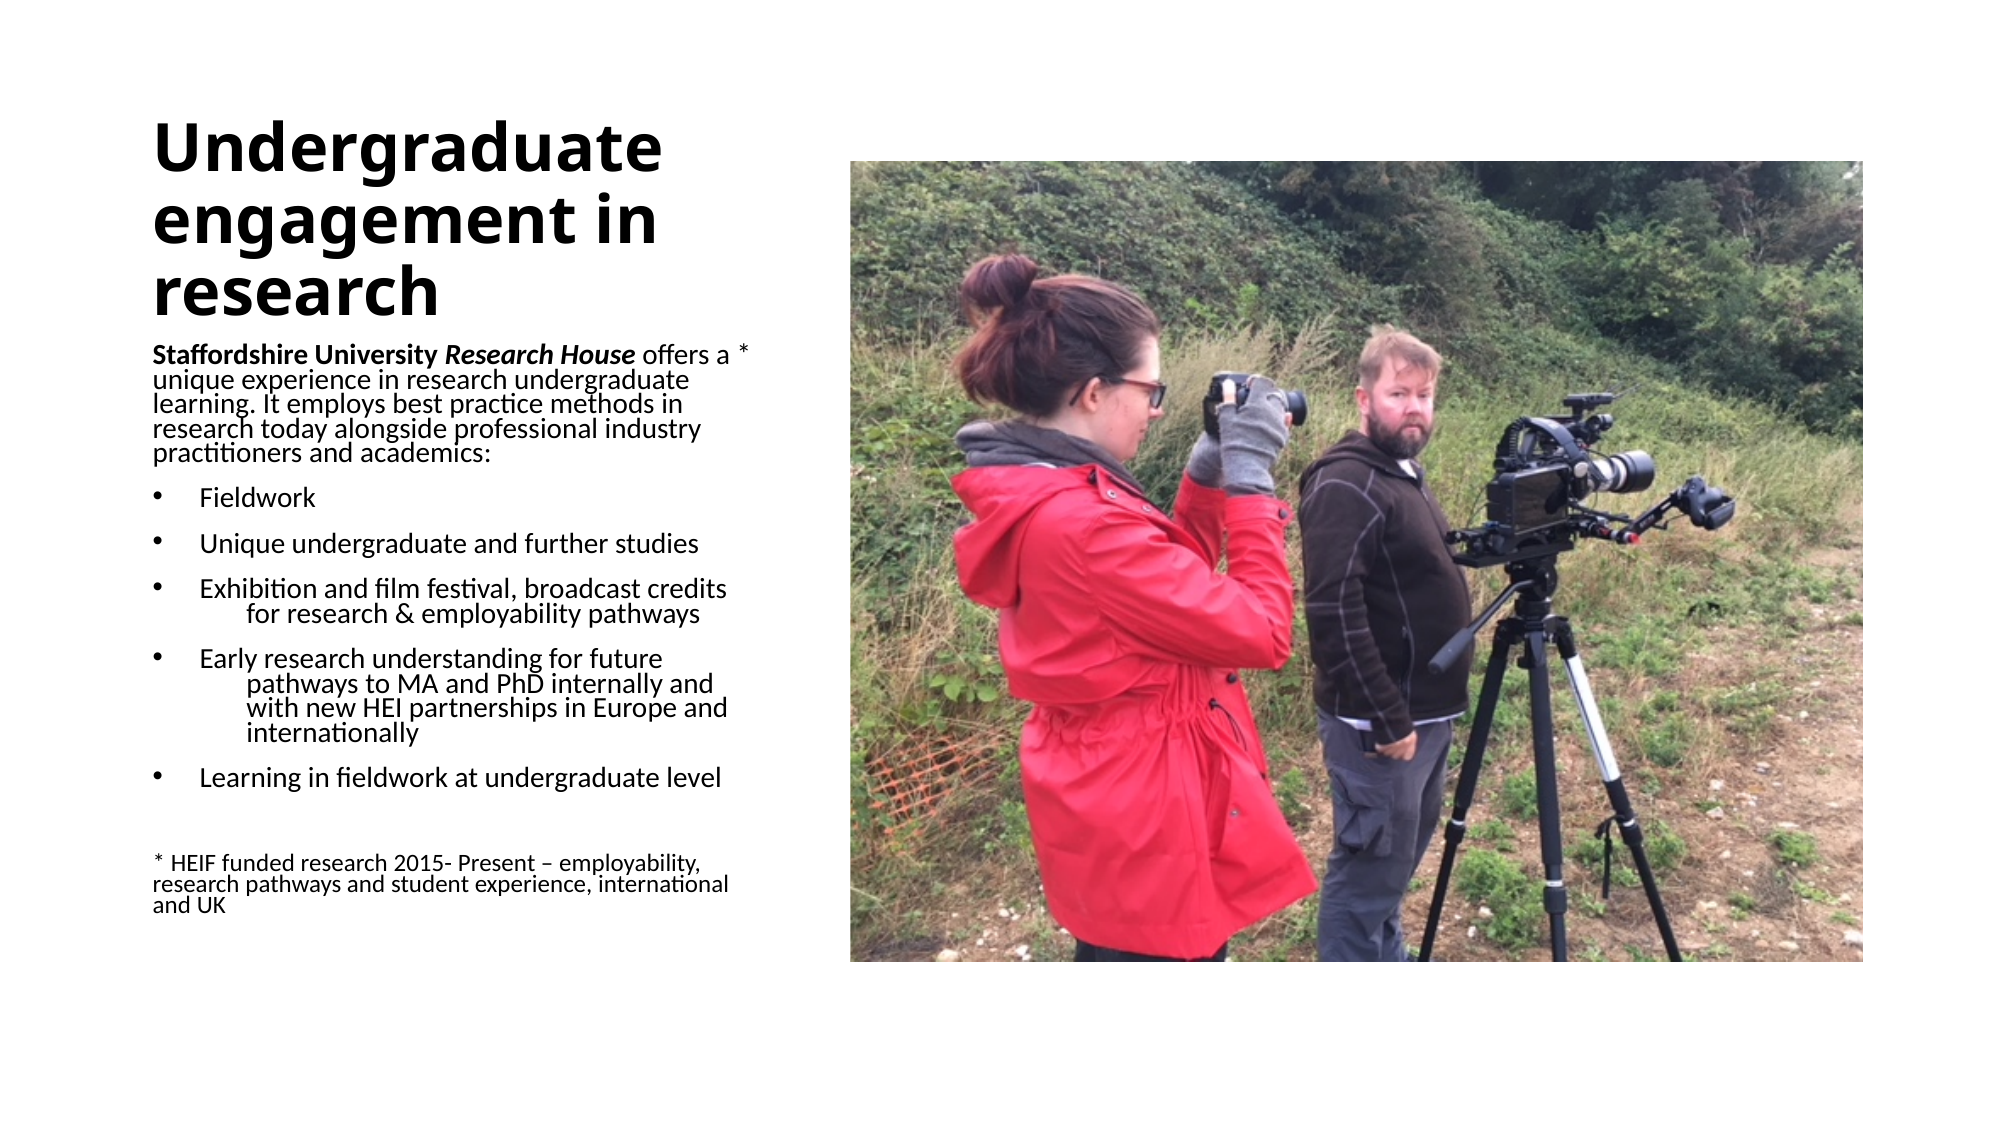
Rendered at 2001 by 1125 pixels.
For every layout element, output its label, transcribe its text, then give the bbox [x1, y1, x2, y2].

list Staffordshire University Research House offers a * unique experience in research undergraduate learning. It employs best practice methods in research today alongside professional industry practitioners and academics: Fieldwork Unique undergraduate and further studies Exhibition and film festival, broadcast credits for research & employability pathways Early research understanding for future pathways to MA and PhD internally and with new HEI partnerships in Europe and internationally Learning in fieldwork at undergraduate level * HEIF funded research 2015- Present – employability, research pathways and student experience, international and UK [137, 337, 783, 963]
picture [850, 161, 1863, 962]
title Undergraduate engagement in research [137, 75, 783, 337]
